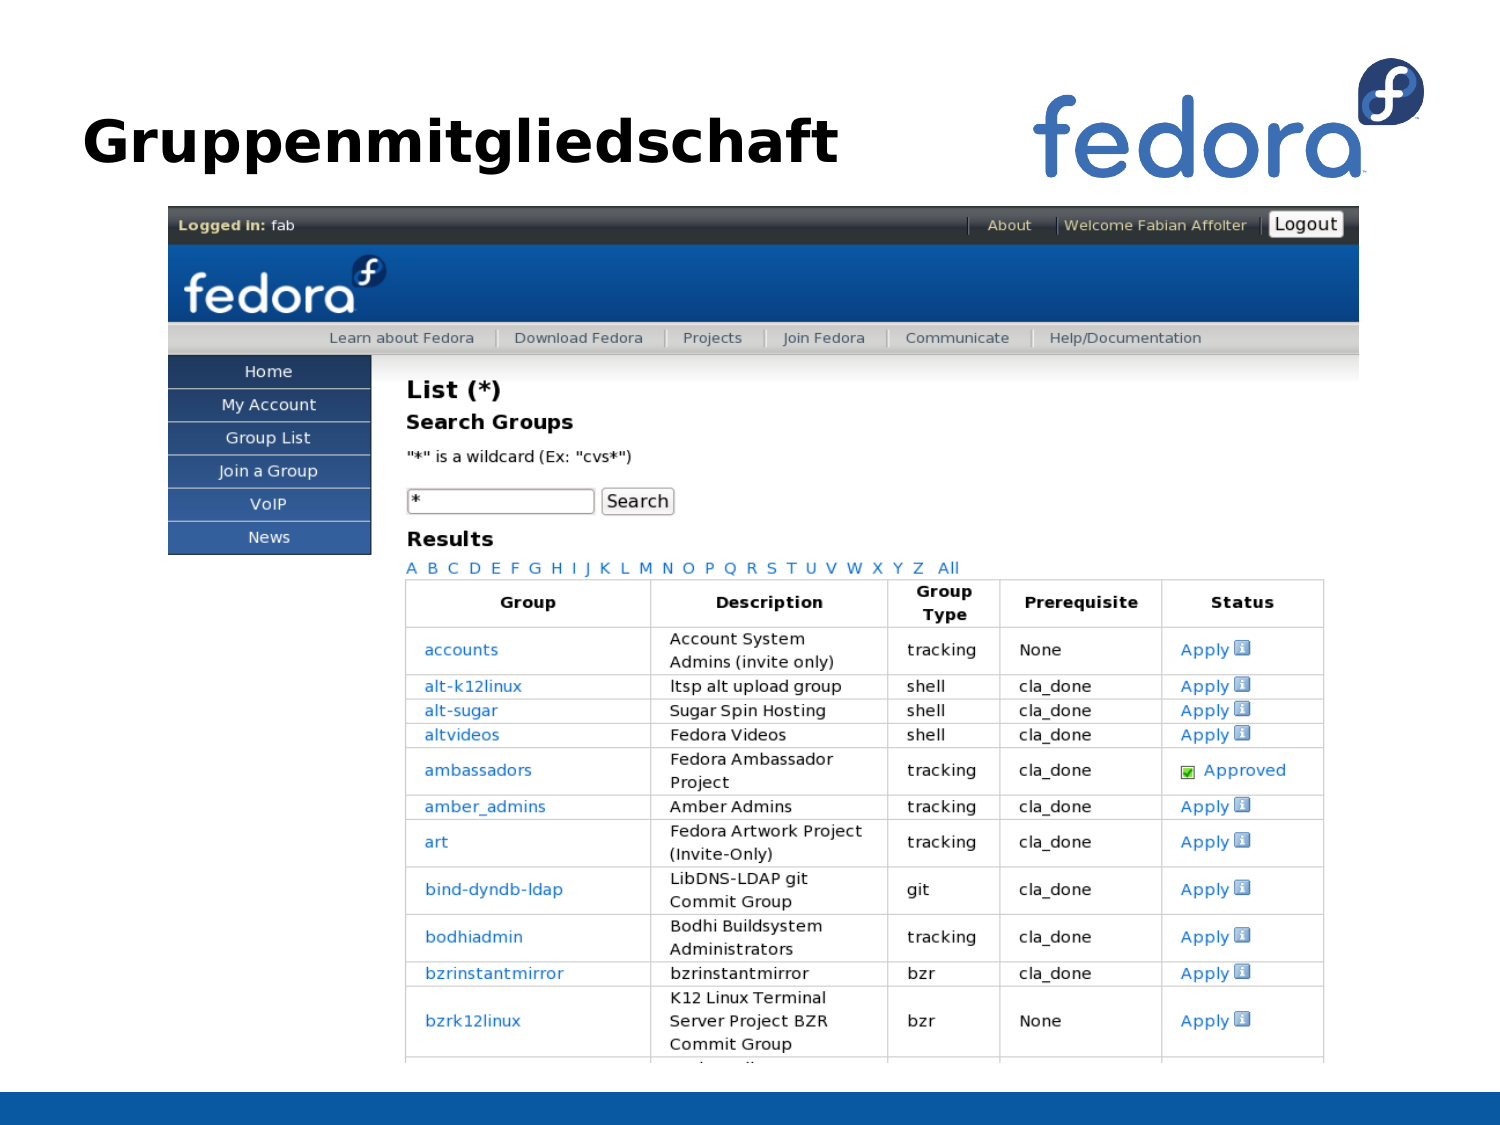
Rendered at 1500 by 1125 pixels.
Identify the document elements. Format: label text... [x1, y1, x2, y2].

picture [0, 1092, 1500, 1125]
picture [1034, 58, 1424, 178]
title Gruppenmitgliedschaft [67, 42, 1034, 237]
picture [168, 206, 1359, 1063]
